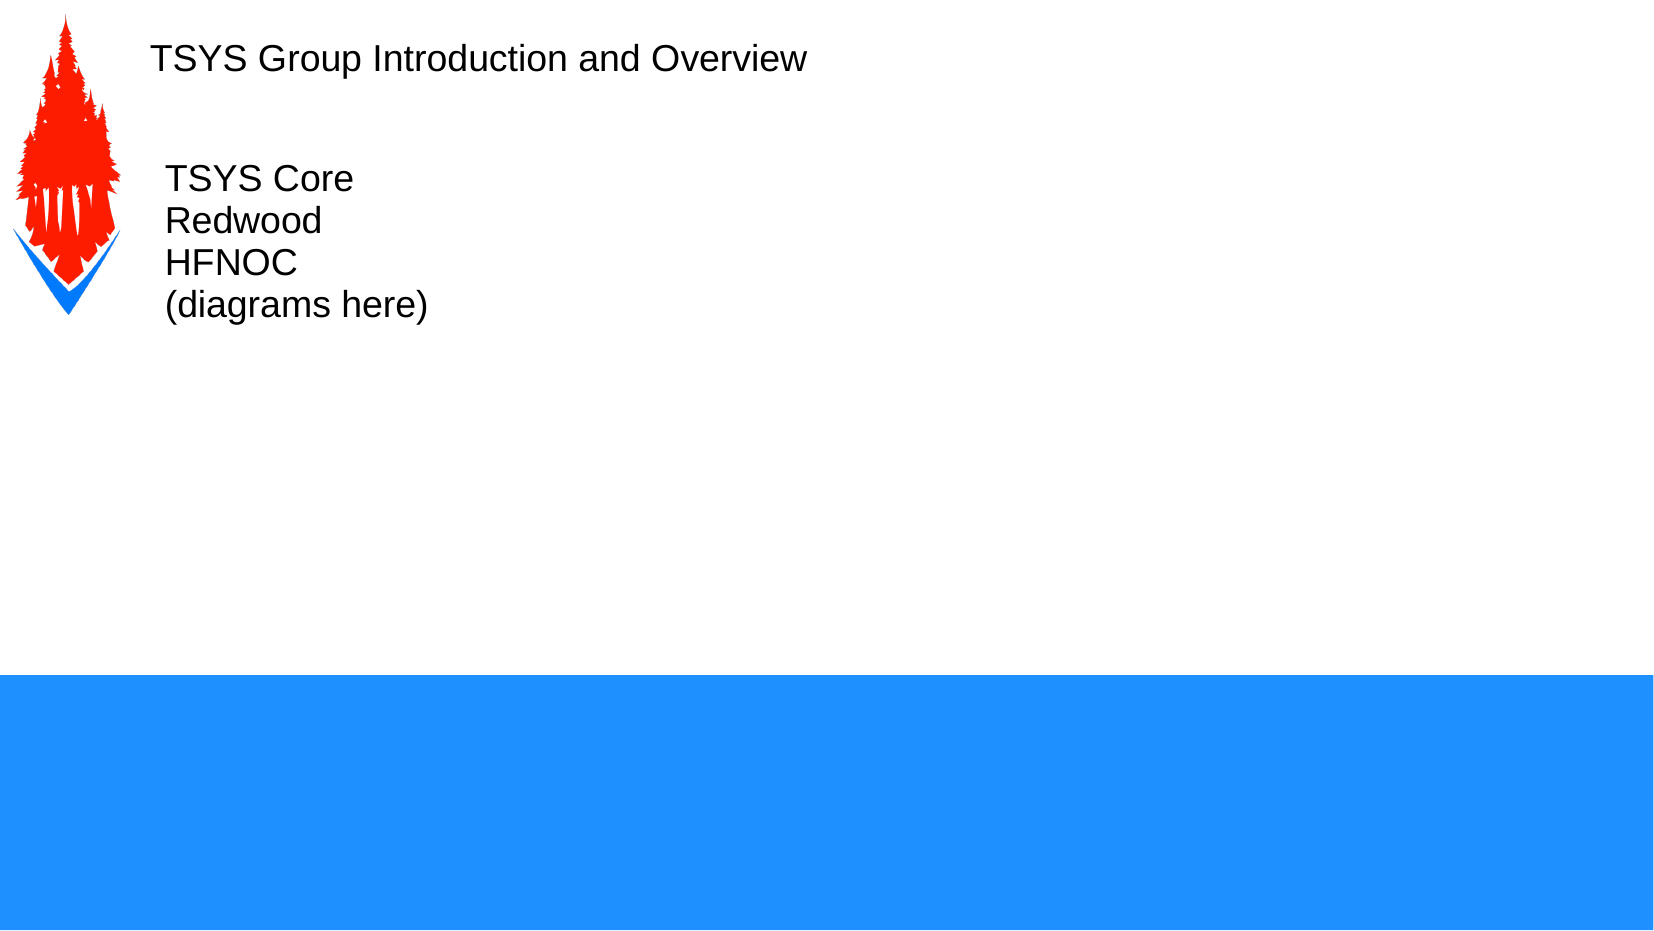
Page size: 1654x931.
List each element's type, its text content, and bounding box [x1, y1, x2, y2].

text_box TSYS Group Introduction and Overview [135, 30, 1201, 136]
picture [13, 14, 121, 316]
text_box TSYS Core Redwood HFNOC (diagrams here) [150, 150, 1501, 616]
text_box [0, 675, 1654, 931]
